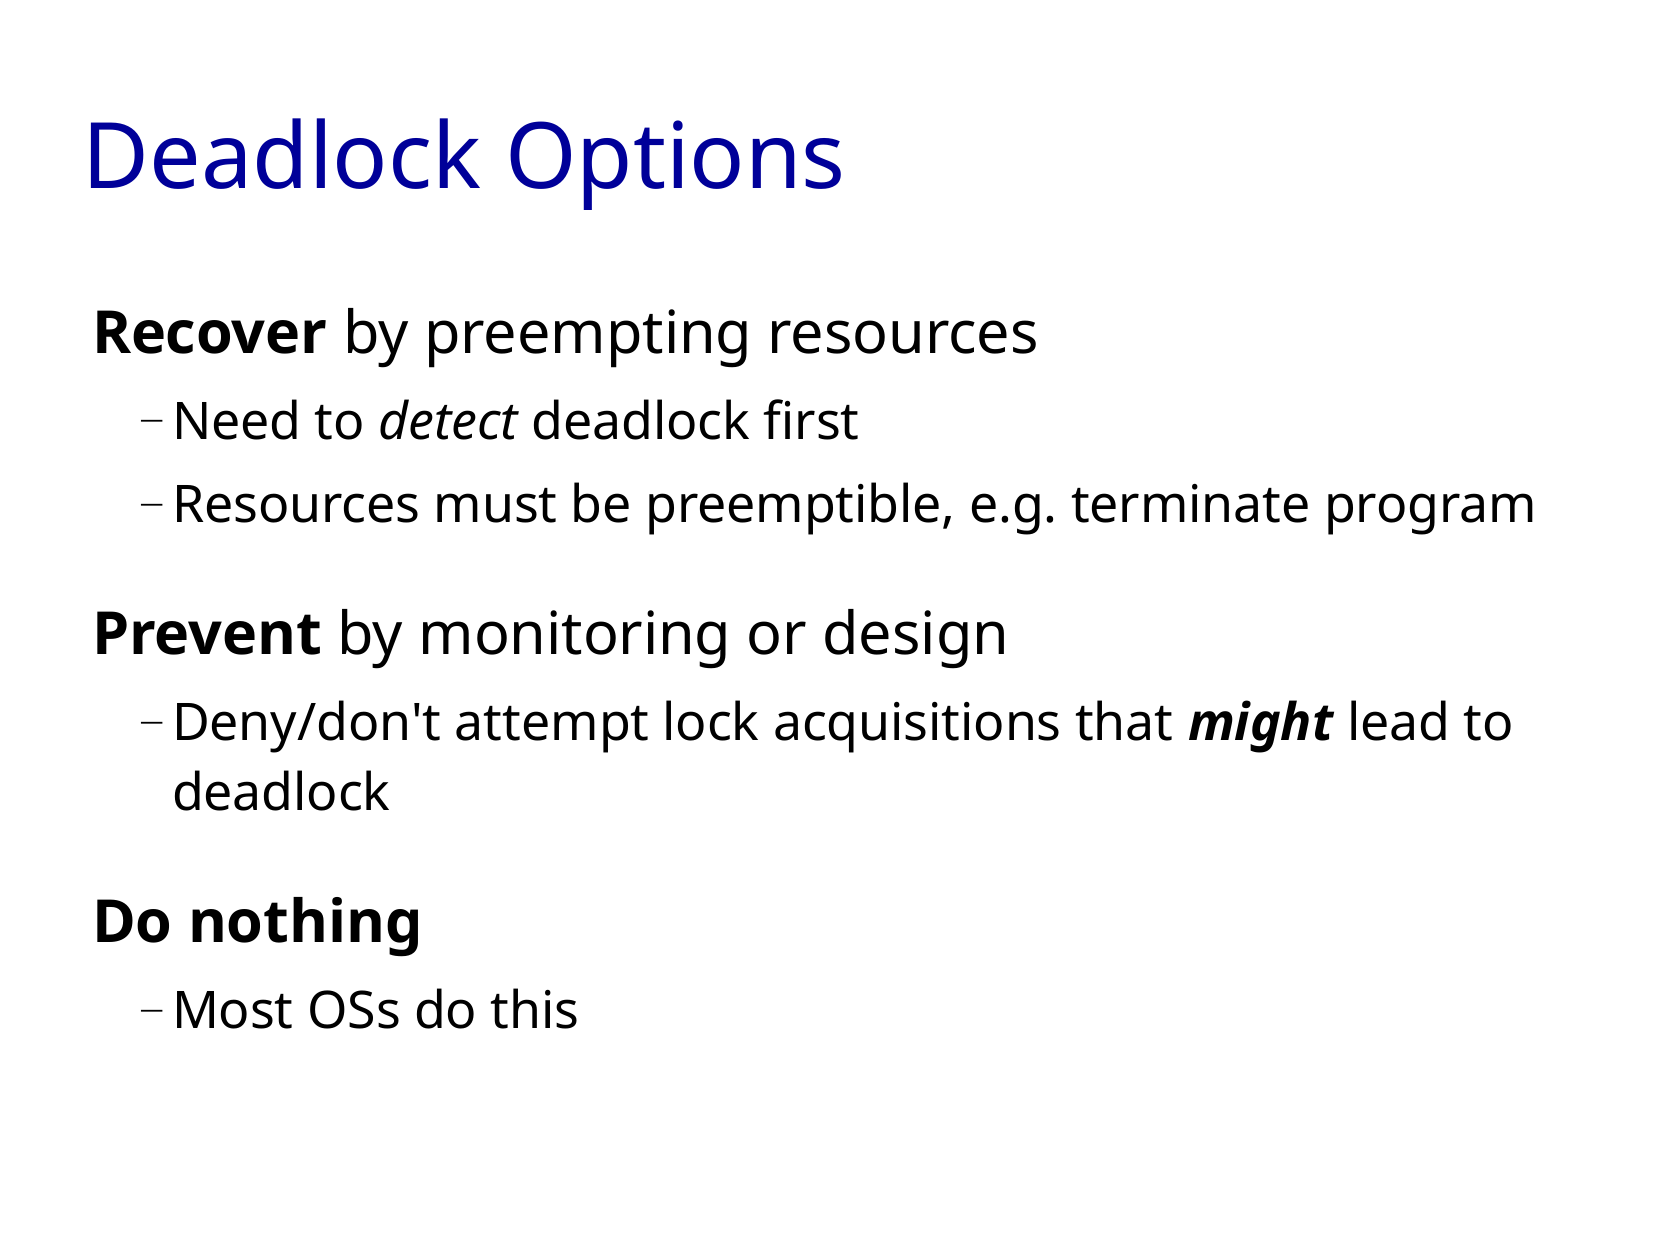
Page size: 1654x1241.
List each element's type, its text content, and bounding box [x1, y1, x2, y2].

list Recover by preempting resources Need to detect deadlock first Resources must be preemptible, e.g. terminate program Prevent by monitoring or design Deny/don't attempt lock acquisitions that might lead to deadlock Do nothing Most OSs do this [60, 290, 1571, 1096]
title Deadlock Options [82, 49, 1571, 257]
